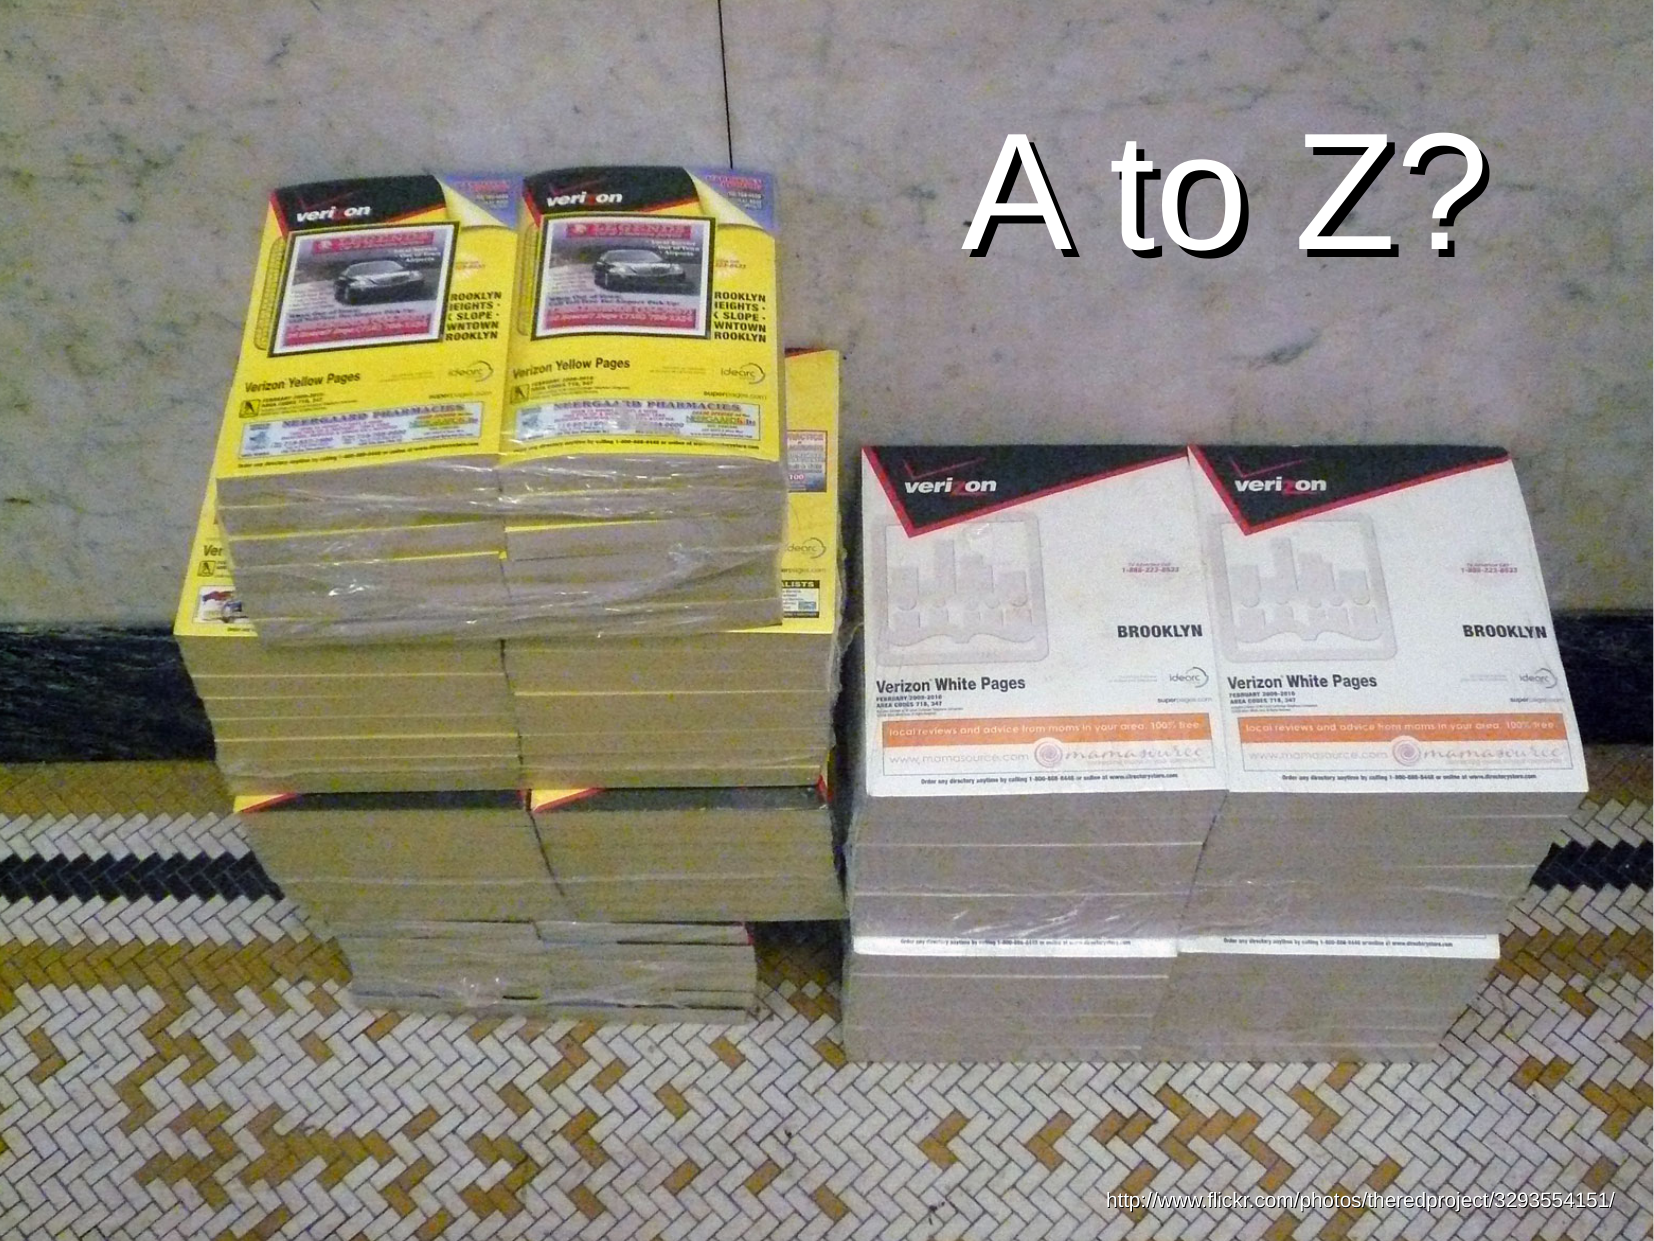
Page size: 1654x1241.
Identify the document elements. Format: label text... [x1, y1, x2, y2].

picture [0, 0, 1654, 1241]
text_box http://www.flickr.com/photos/theredproject/3293554151/ [1091, 1181, 1630, 1220]
title A to Z? [826, 88, 1625, 296]
